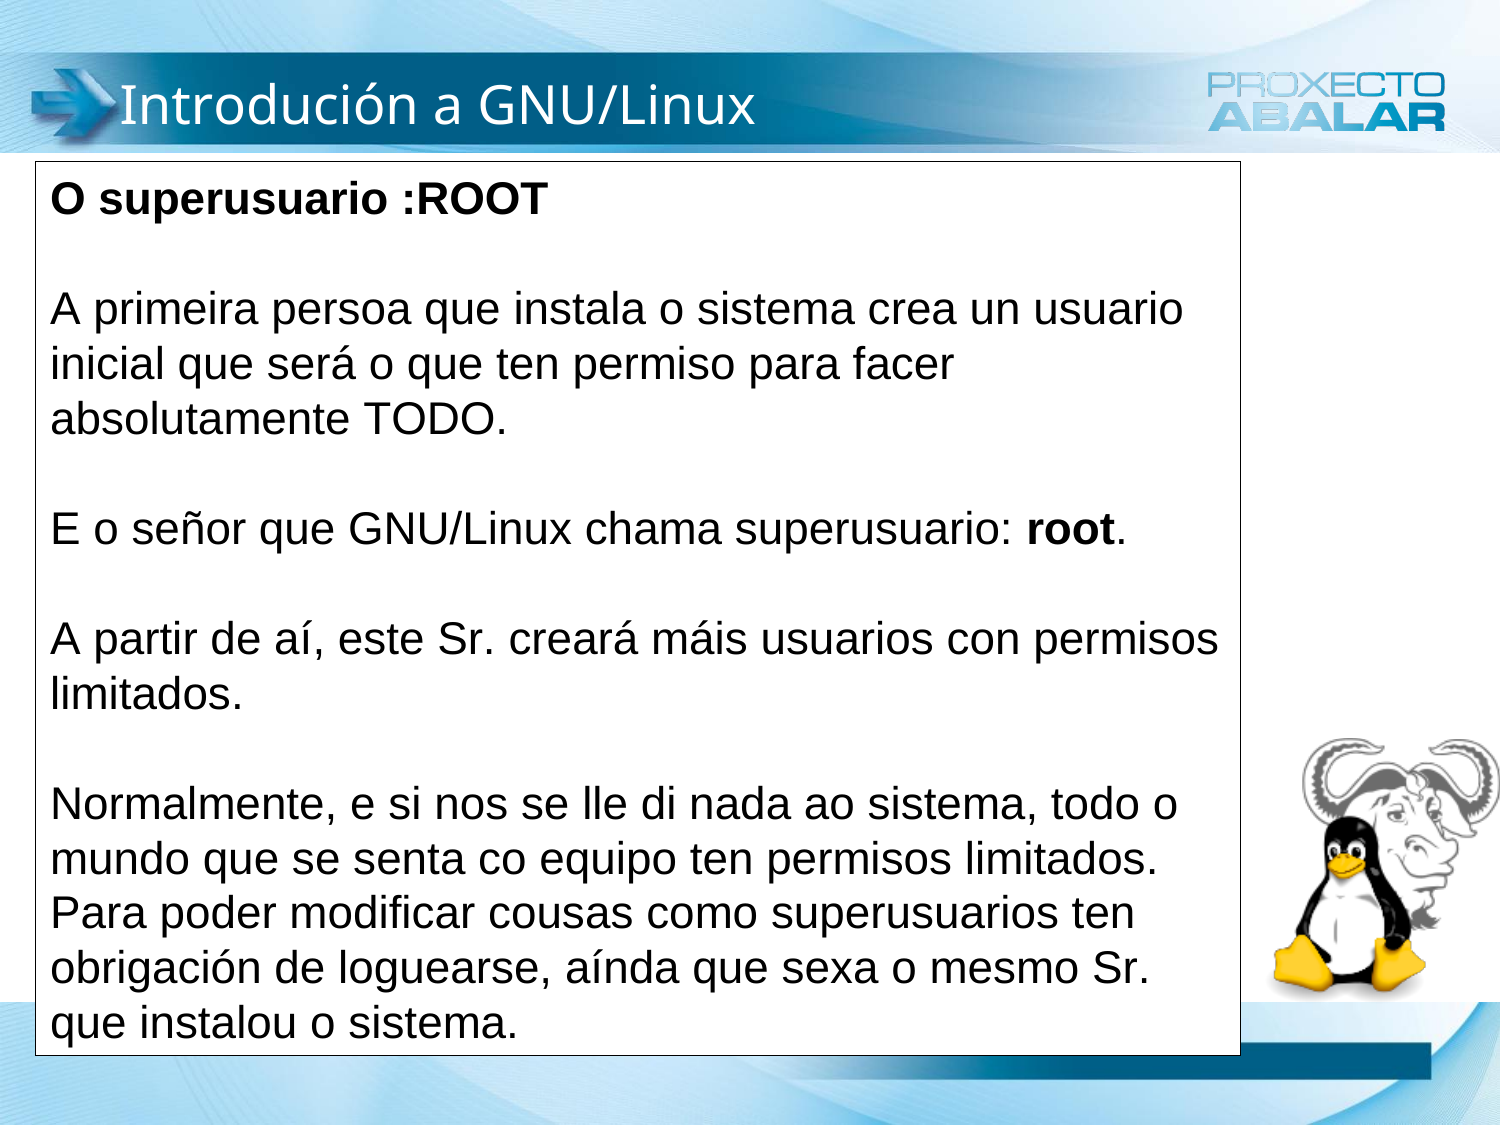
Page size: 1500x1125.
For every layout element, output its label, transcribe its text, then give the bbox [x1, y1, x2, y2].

text_box O superusuario :ROOT A primeira persoa que instala o sistema crea un usuario inicial que será o que ten permiso para facer absolutamente TODO. E o señor que GNU/Linux chama superusuario: root. A partir de aí, este Sr. creará máis usuarios con permisos limitados. Normalmente, e si nos se lle di nada ao sistema, todo o mundo que se senta co equipo ten permisos limitados. Para poder modificar cousas como superusuarios ten obrigación de loguearse, aínda que sexa o mesmo Sr. que instalou o sistema. [35, 161, 1241, 1056]
picture [0, 0, 1500, 153]
picture [0, 738, 1500, 1125]
text_box Introdución a GNU/Linux [104, 62, 772, 143]
